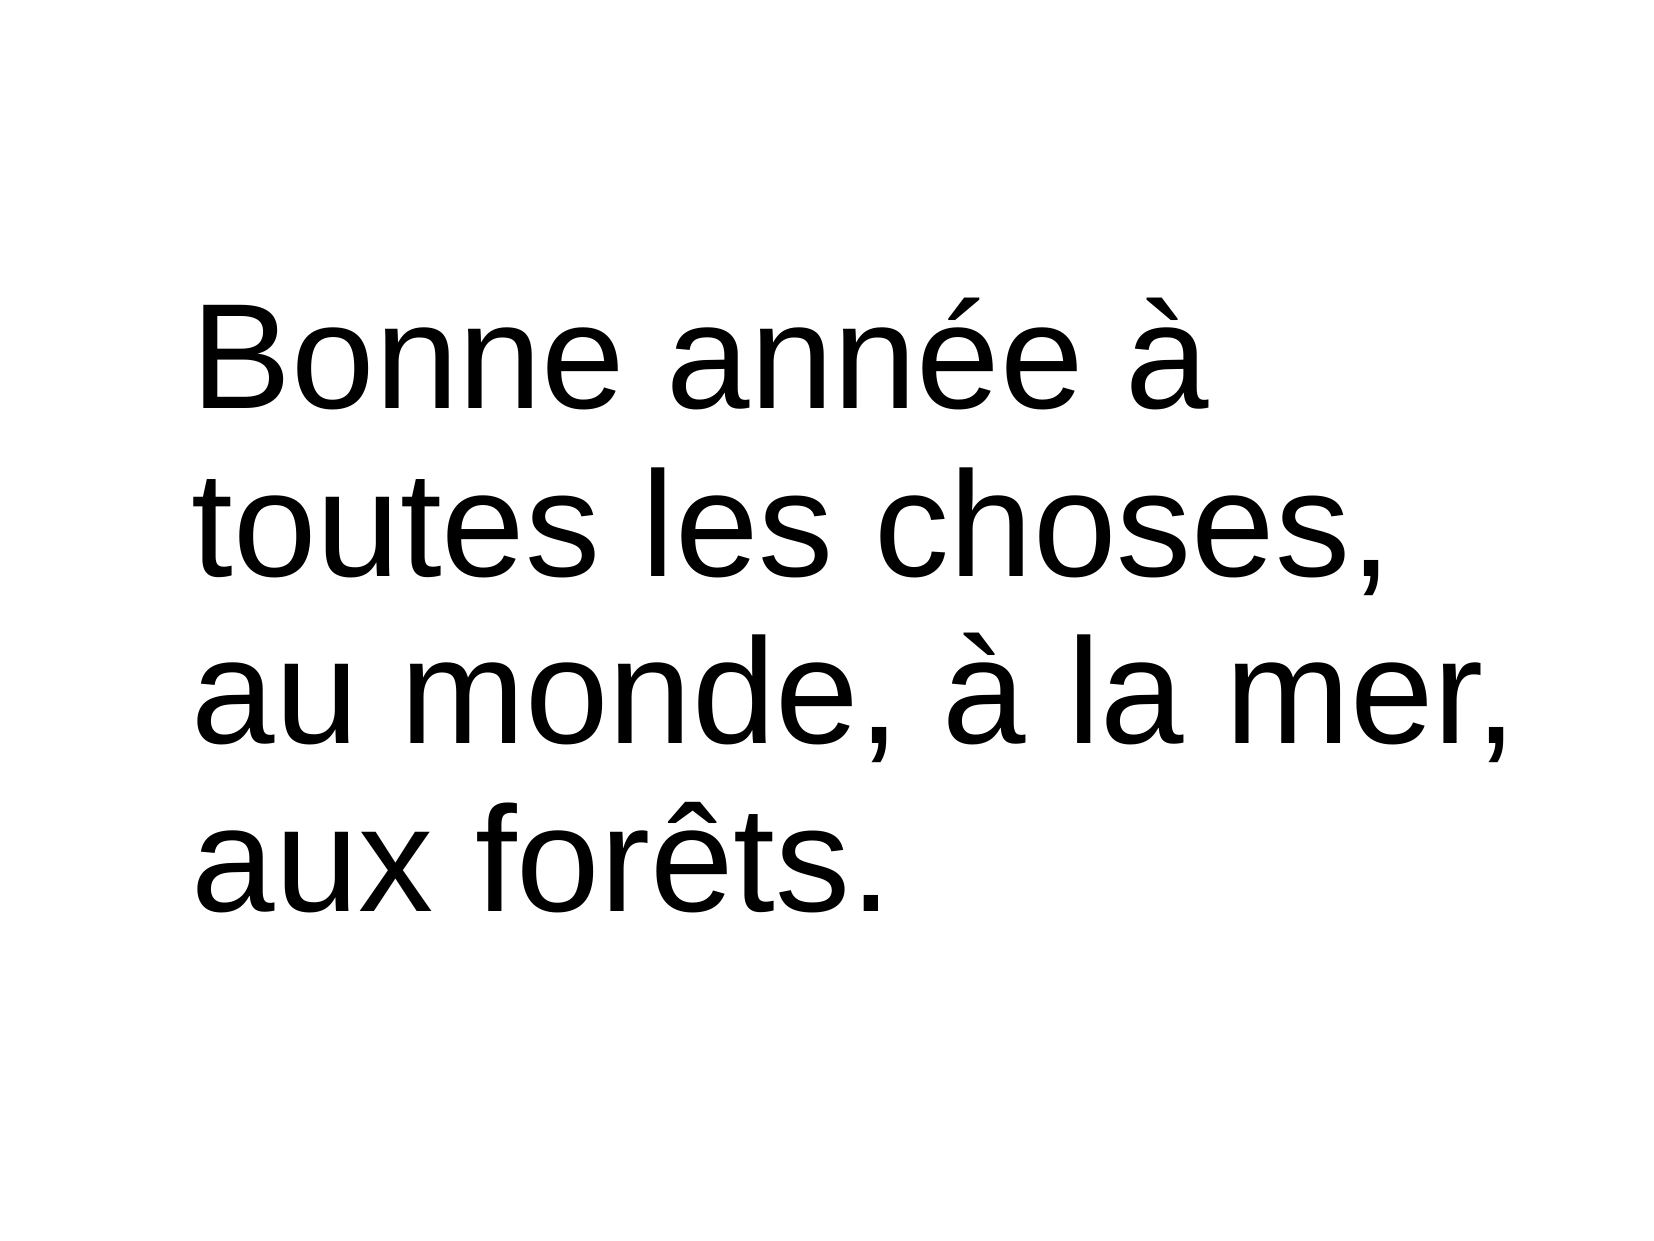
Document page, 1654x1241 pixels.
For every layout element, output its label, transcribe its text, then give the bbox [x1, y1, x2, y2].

text_box Bonne année à toutes les choses, au monde, à la mer, aux forêts. [177, 265, 1536, 1093]
